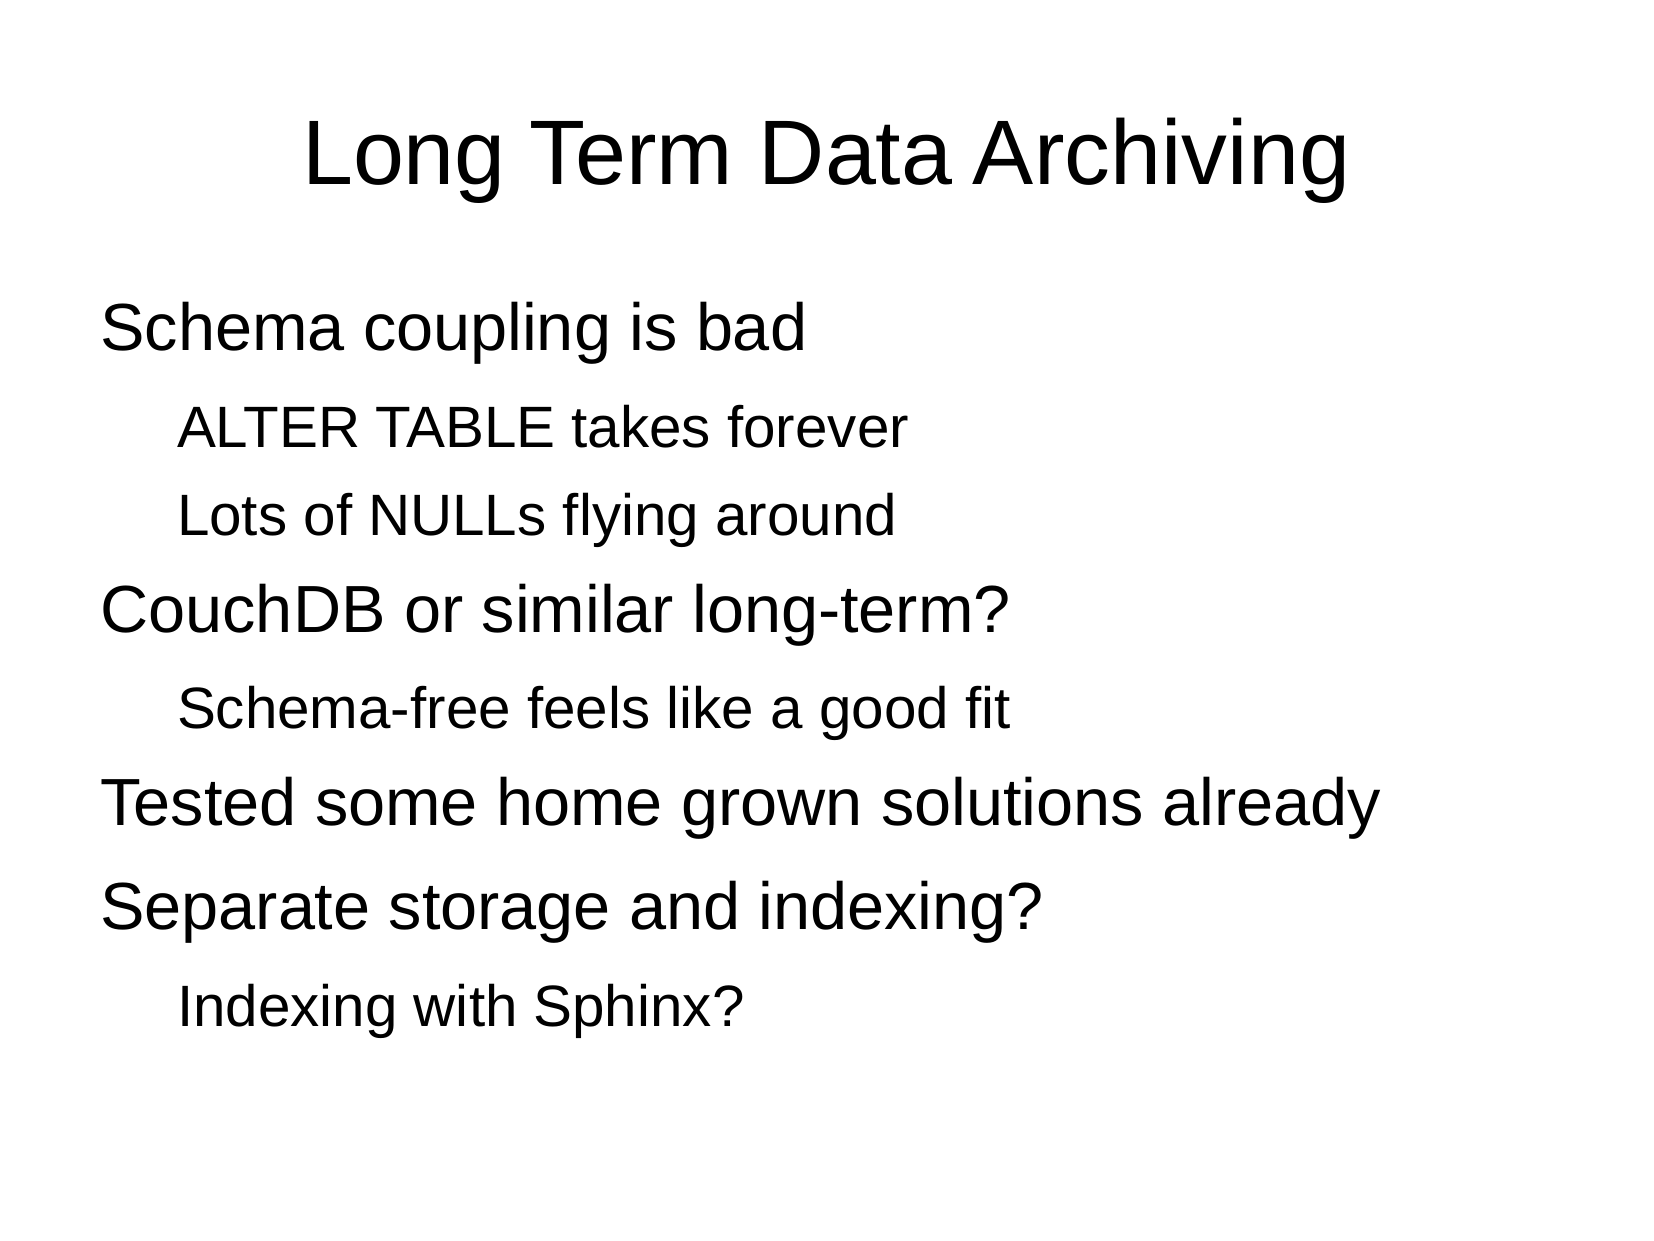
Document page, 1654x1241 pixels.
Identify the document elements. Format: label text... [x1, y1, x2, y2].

list Schema coupling is bad ALTER TABLE takes forever Lots of NULLs flying around CouchDB or similar long-term? Schema-free feels like a good fit Tested some home grown solutions already Separate storage and indexing? Indexing with Sphinx? [82, 290, 1571, 1094]
title Long Term Data Archiving [82, 56, 1571, 250]
